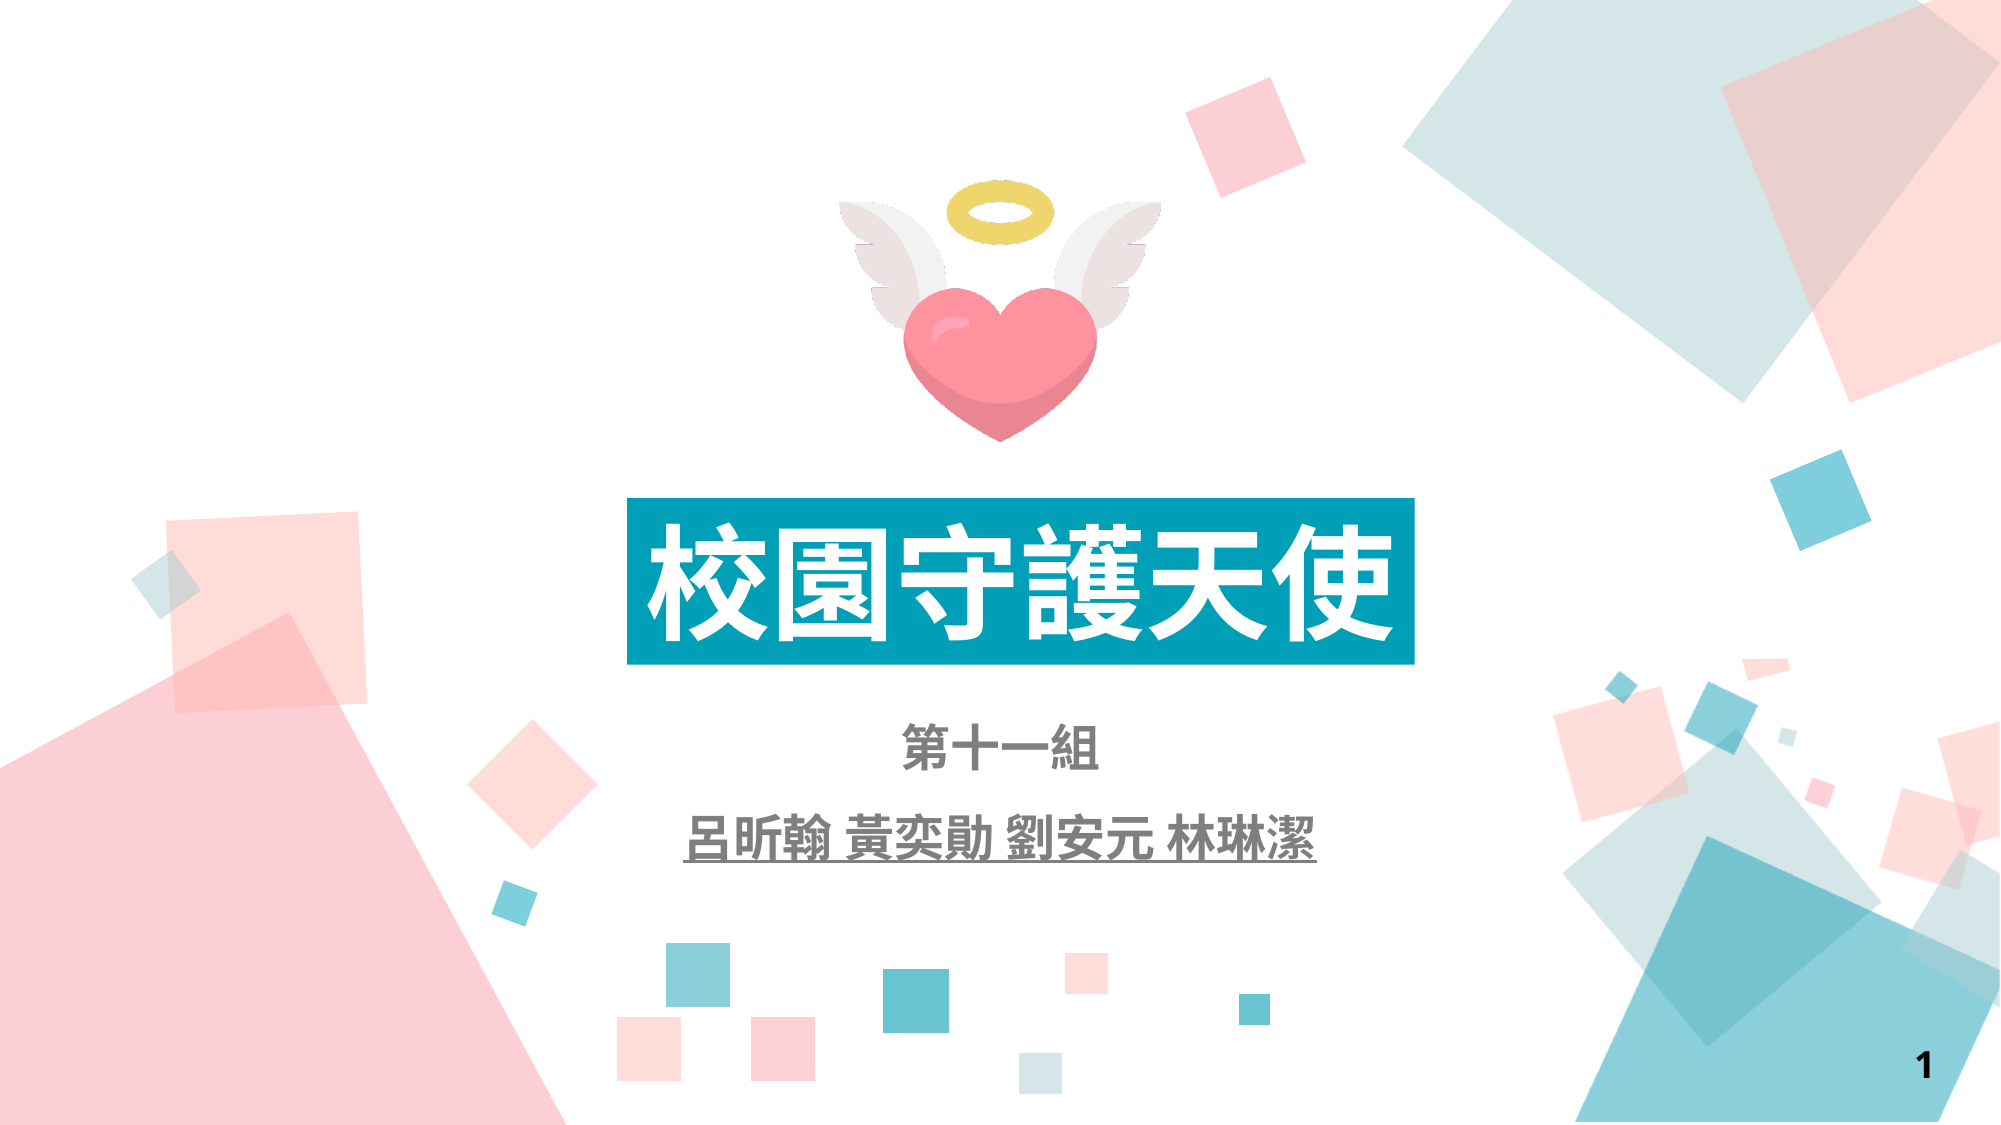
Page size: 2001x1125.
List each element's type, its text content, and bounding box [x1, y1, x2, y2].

text_box [1239, 994, 1270, 1025]
text_box [883, 969, 949, 1033]
picture [839, 150, 1161, 472]
text_box 1 [1899, 1033, 1951, 1094]
text_box [666, 943, 730, 1007]
text_box [751, 1017, 815, 1081]
text_box 校園守護天使 [627, 498, 1415, 665]
text_box [1019, 1053, 1062, 1094]
text_box [1065, 953, 1108, 994]
picture [1537, 659, 2000, 1122]
text_box 第十一組 呂昕翰 黃奕勛 劉安元 林琳潔 [637, 678, 1363, 876]
text_box [617, 1017, 681, 1081]
